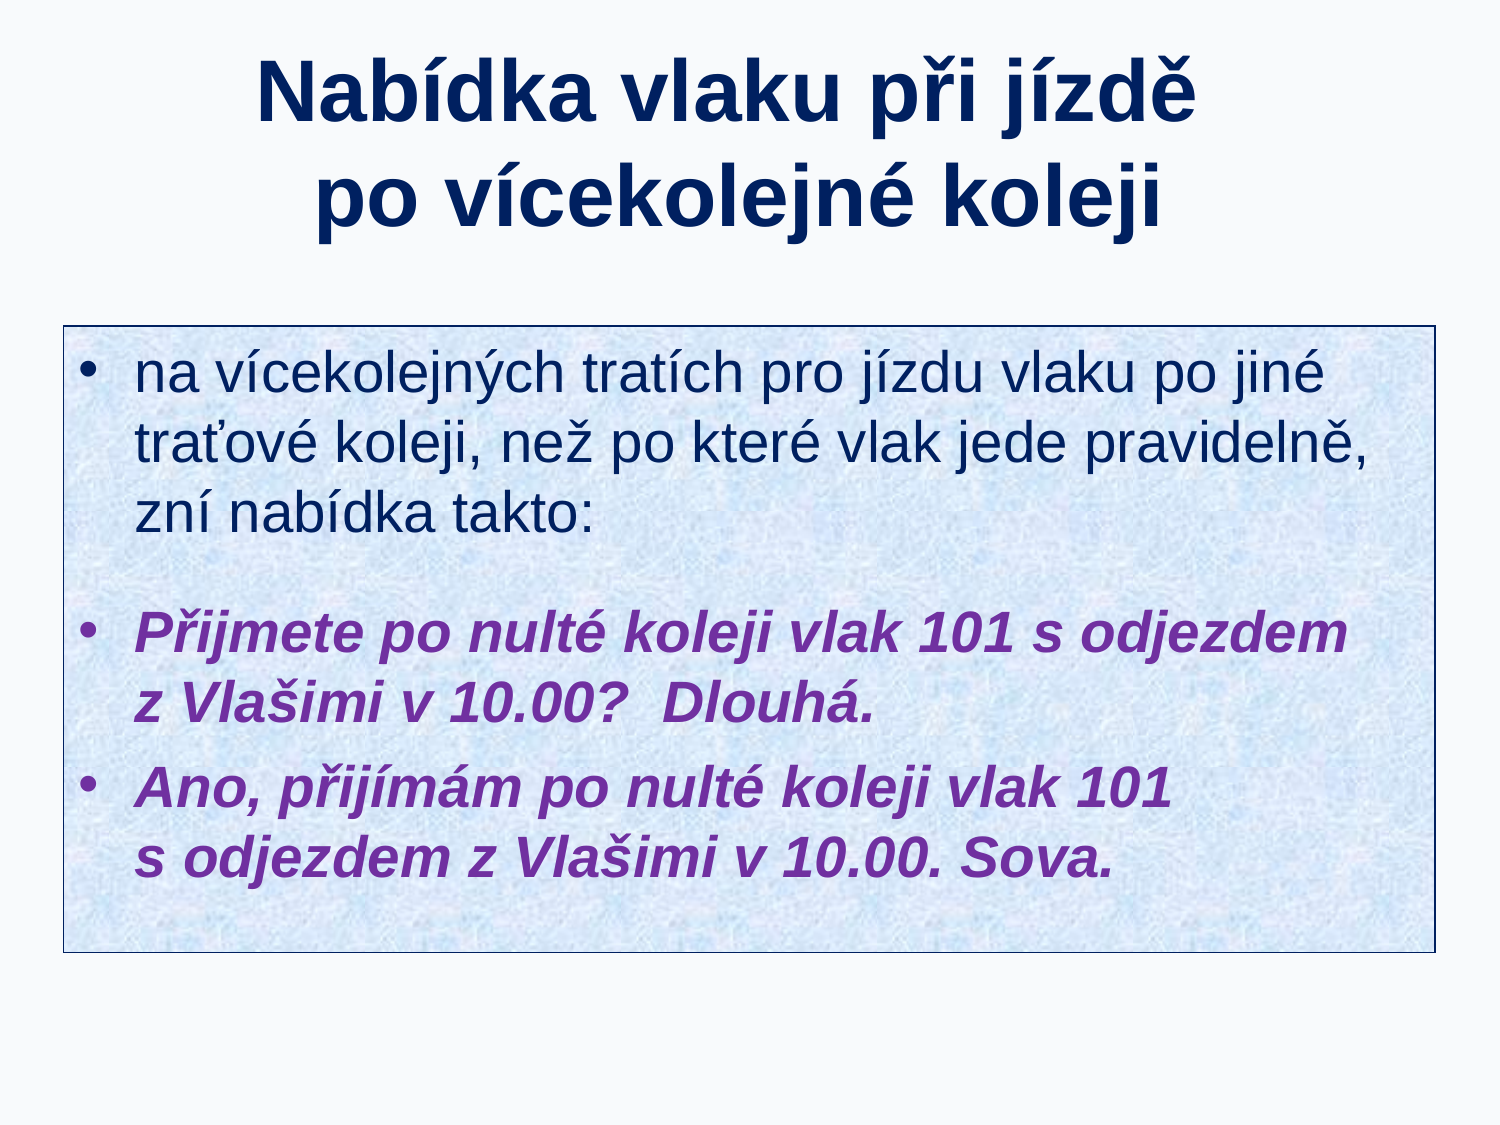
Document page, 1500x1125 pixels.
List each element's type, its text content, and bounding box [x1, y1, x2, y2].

title Nabídka vlaku při jízdě po vícekolejné koleji [53, 26, 1426, 252]
list na vícekolejných tratích pro jízdu vlaku po jiné traťové koleji, než po které vlak jede pravidelně, zní nabídka takto: Přijmete po nulté koleji vlak 101 s odjezdem z Vlašimi v 10.00? Dlouhá. Ano, přijímám po nulté koleji vlak 101 s odjezdem z Vlašimi v 10.00. Sova. [63, 326, 1436, 953]
